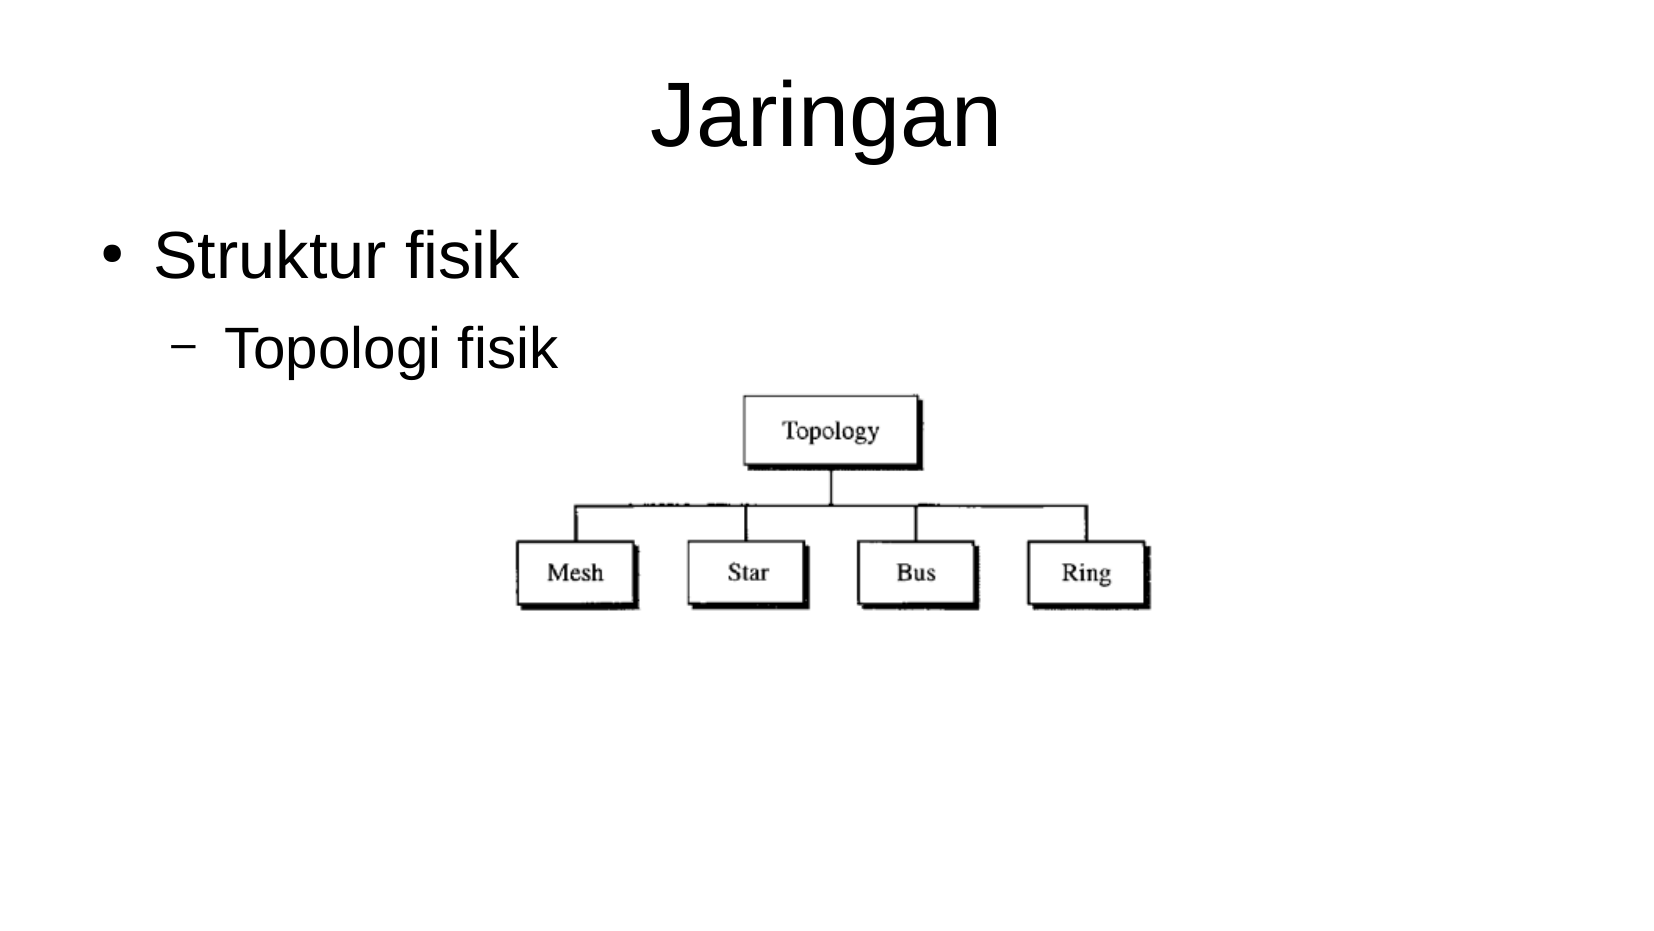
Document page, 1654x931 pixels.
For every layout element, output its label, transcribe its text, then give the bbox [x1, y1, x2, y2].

title Jaringan [82, 37, 1571, 193]
list Struktur fisik Topologi fisik [82, 217, 1571, 758]
picture [502, 380, 1164, 628]
